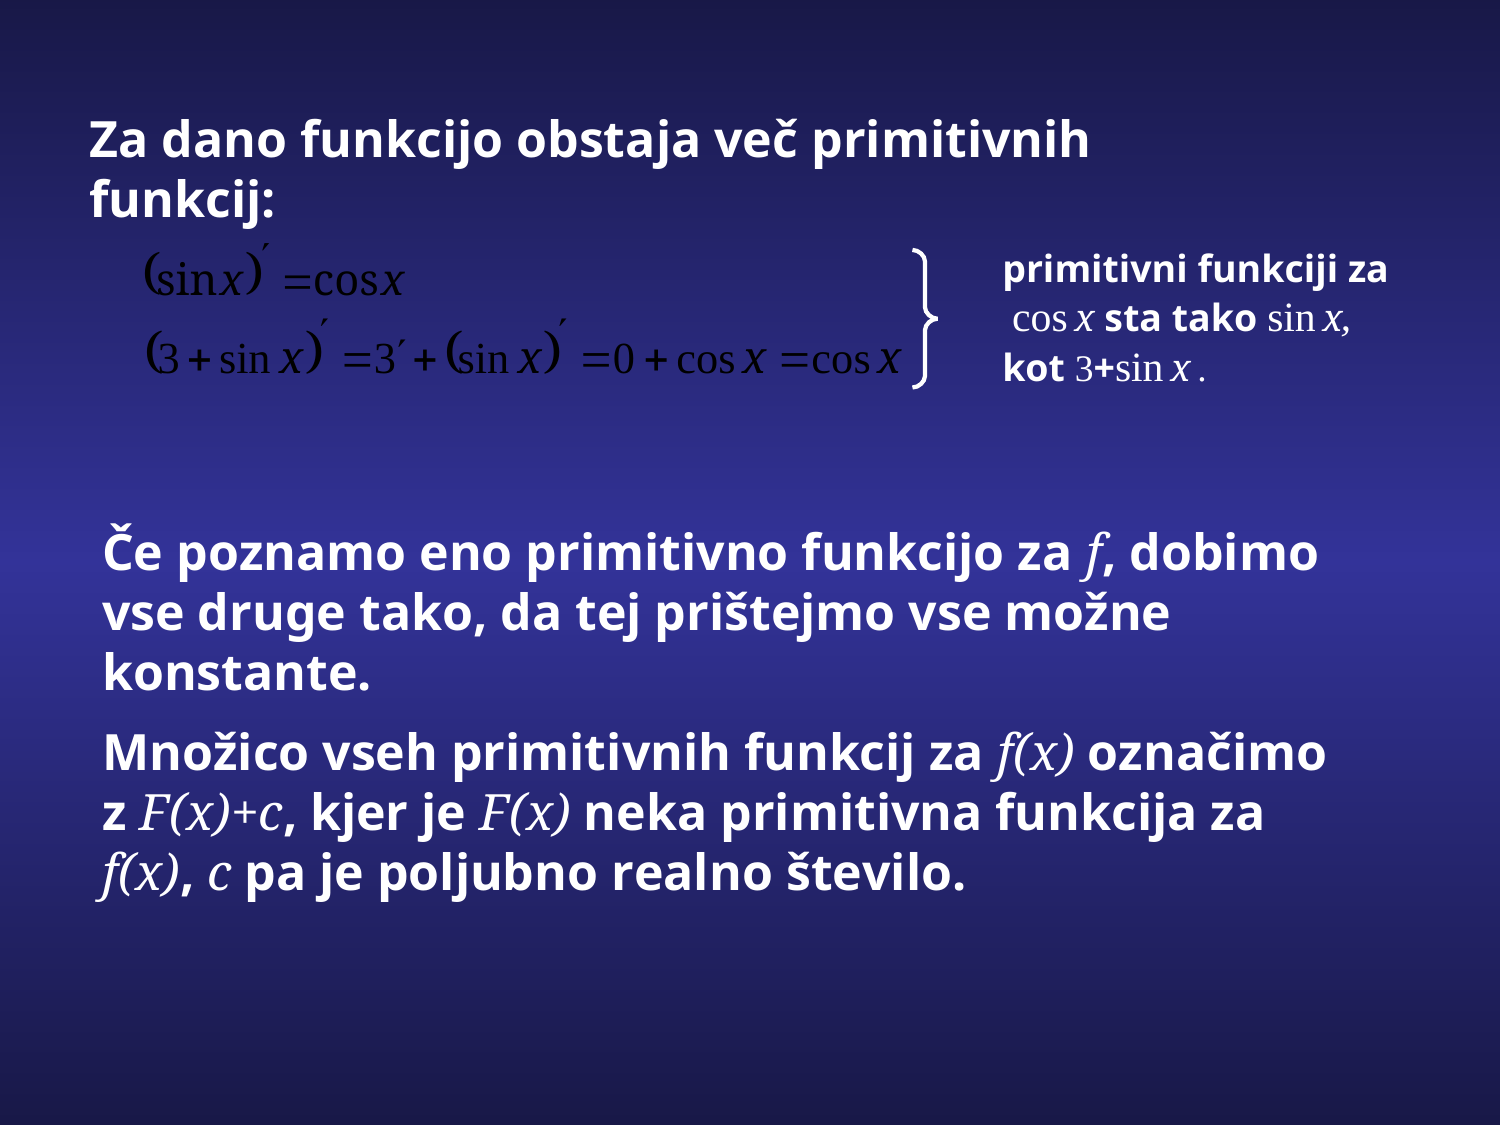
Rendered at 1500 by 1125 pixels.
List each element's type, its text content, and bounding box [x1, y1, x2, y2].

text_box Če poznamo eno primitivno funkcijo za f, dobimo vse druge tako, da tej prištejmo vse možne konstante. [87, 512, 1426, 708]
text_box primitivni funkciji za cos x sta tako sin x, kot 3+sin x . [987, 237, 1413, 398]
text_box Za dano funkcijo obstaja več primitivnih funkcij: [75, 99, 1288, 236]
text_box Množico vseh primitivnih funkcij za f(x) označimo z F(x)+c, kjer je F(x) neka primitivna funkcija za f(x), c pa je poljubno realno število. [87, 712, 1375, 908]
chart [137, 237, 911, 392]
